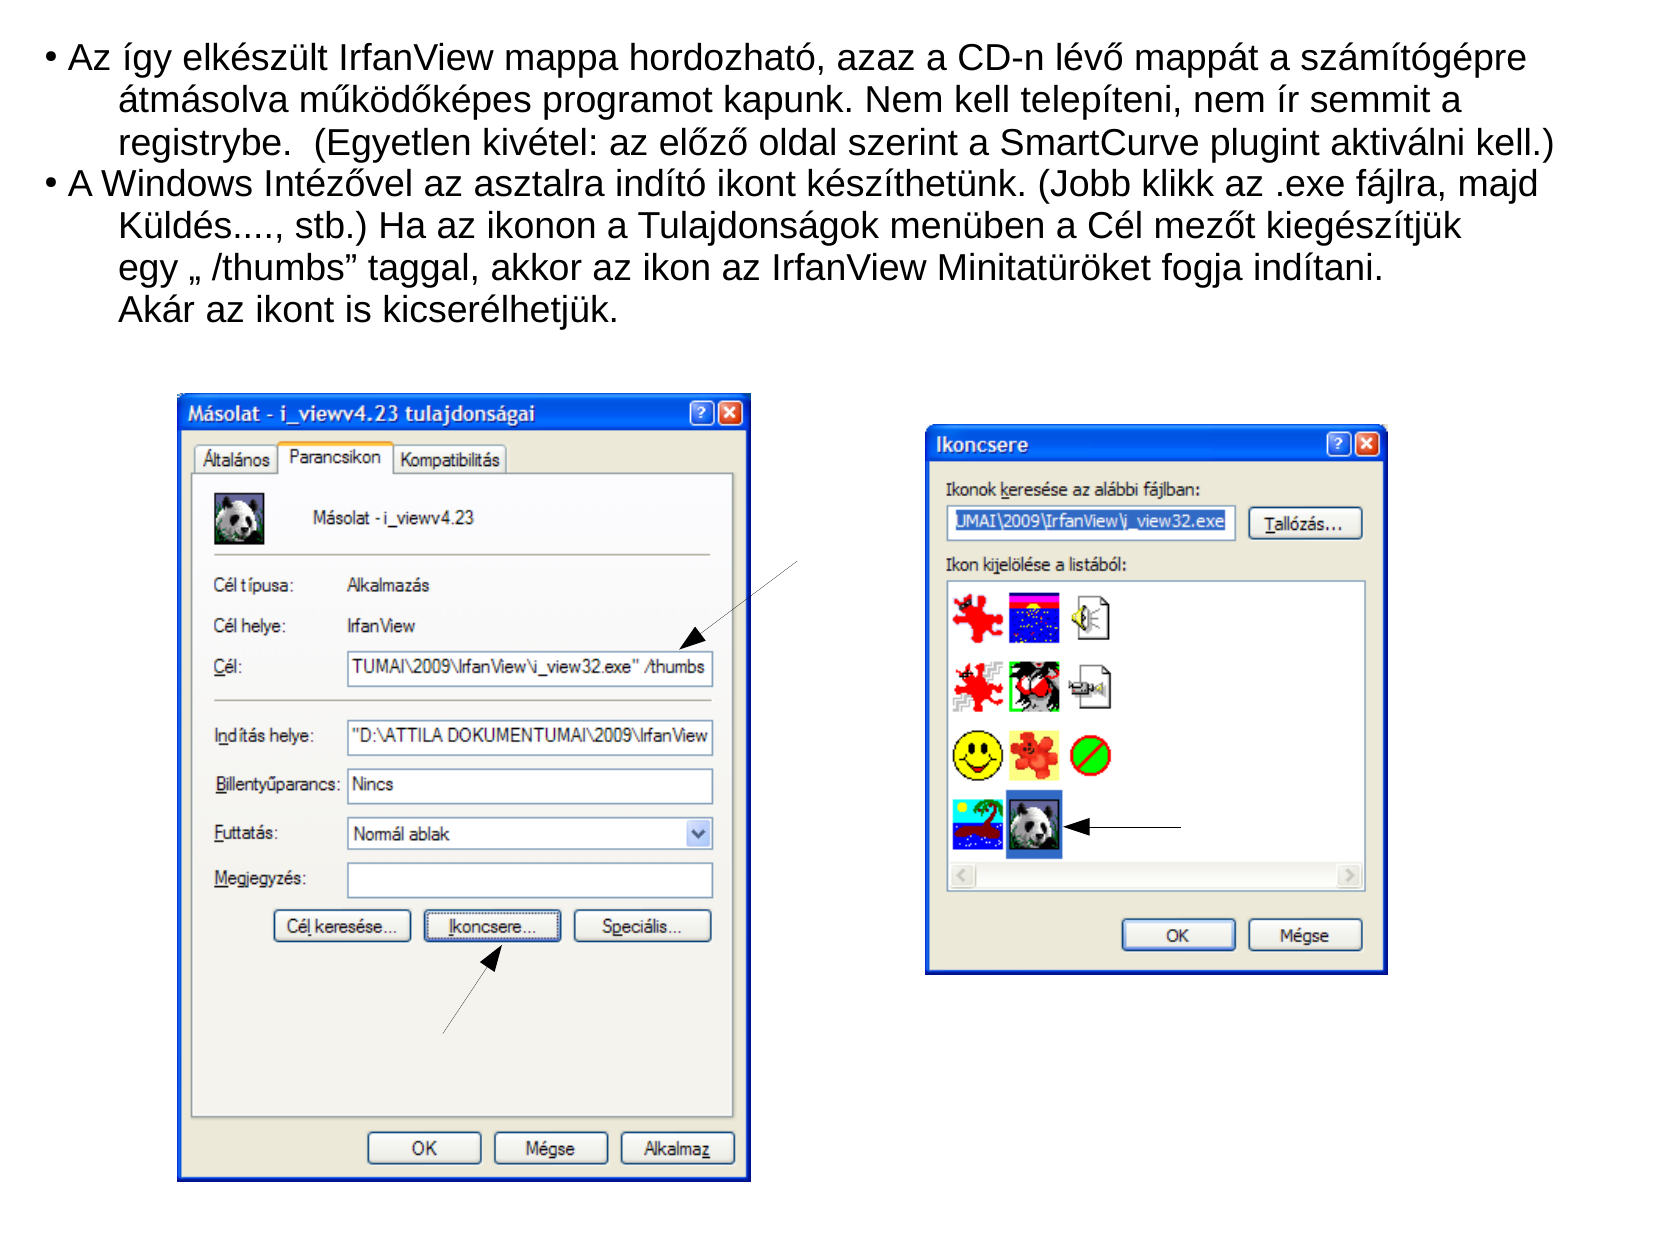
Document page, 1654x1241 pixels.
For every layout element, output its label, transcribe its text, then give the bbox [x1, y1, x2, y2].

text_box Az így elkészült IrfanView mappa hordozható, azaz a CD-n lévő mappát a számítógépre átmásolva működőképes programot kapunk. Nem kell telepíteni, nem ír semmit a registrybe. (Egyetlen kivétel: az előző oldal szerint a SmartCurve plugint aktiválni kell.) A Windows Intézővel az asztalra indító ikont készíthetünk. (Jobb klikk az .exe fájlra, majd Küldés...., stb.) Ha az ikonon a Tulajdonságok menüben a Cél mezőt kiegészítjük egy „ /thumbs” taggal, akkor az ikon az IrfanView Minitatüröket fogja indítani. Akár az ikont is kicserélhetjük. [29, 29, 1625, 384]
picture [177, 393, 751, 1182]
picture [925, 424, 1388, 975]
